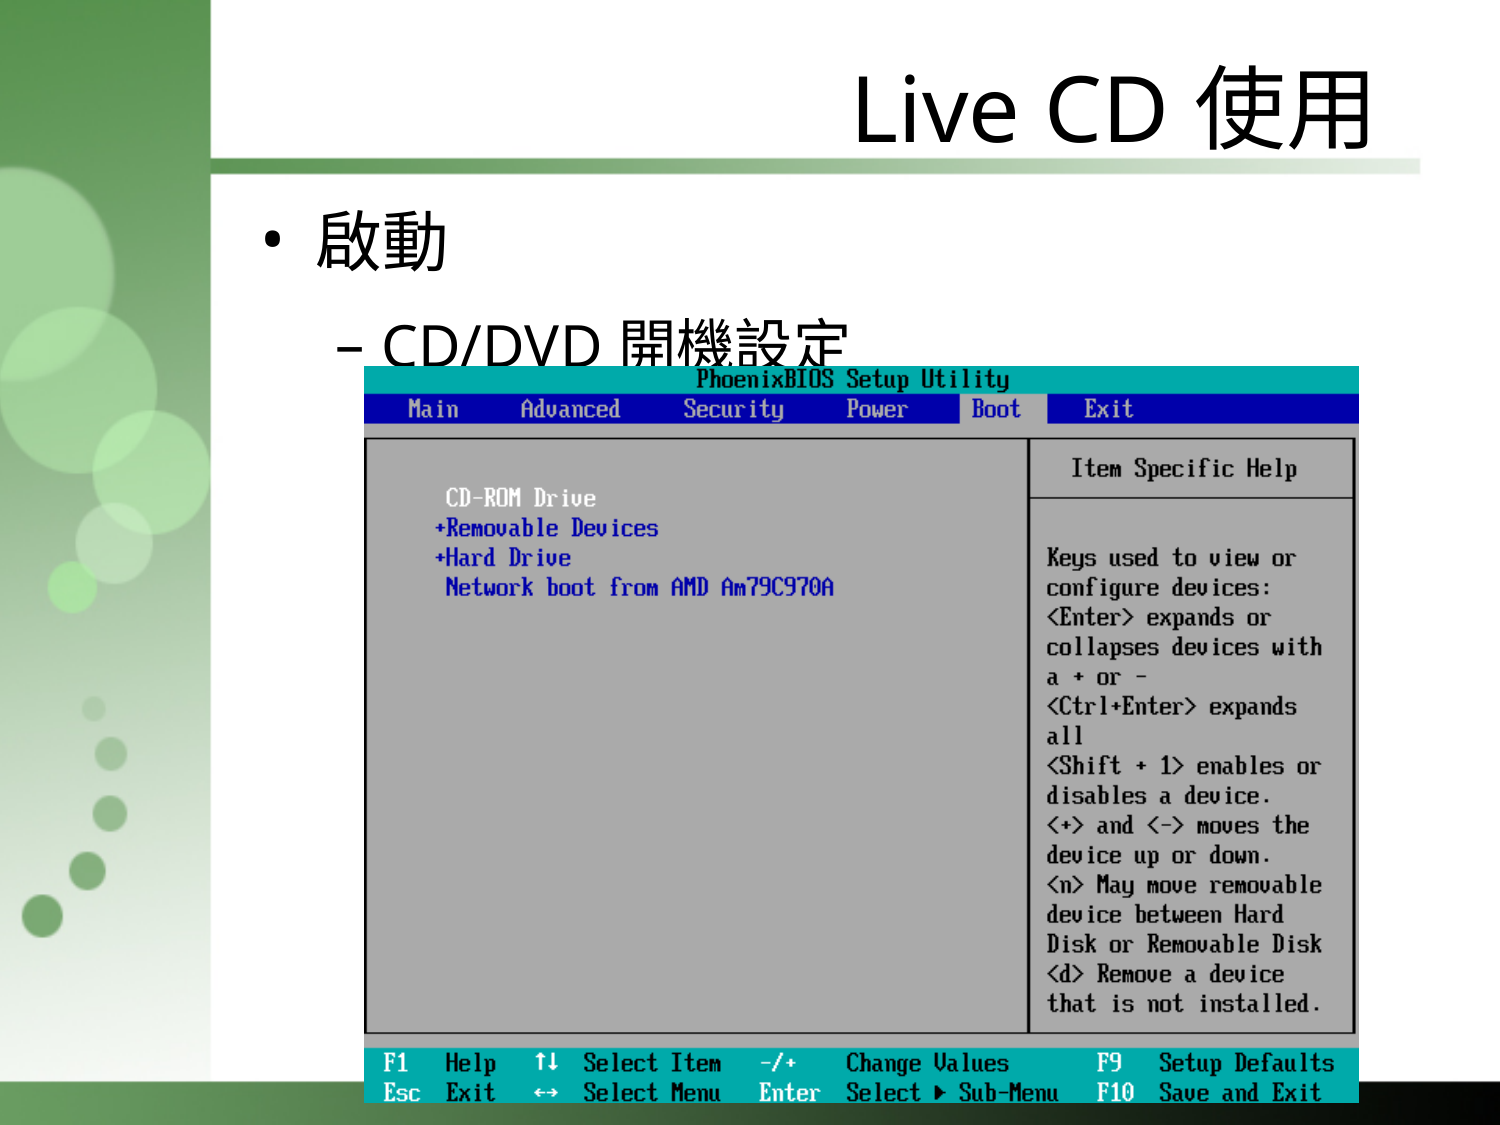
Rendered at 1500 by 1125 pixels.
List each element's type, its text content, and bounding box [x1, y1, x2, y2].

list 啟動 CD/DVD開機設定 [260, 188, 1300, 344]
title Live CD使用 [265, 29, 1393, 178]
picture [0, 0, 1500, 1125]
